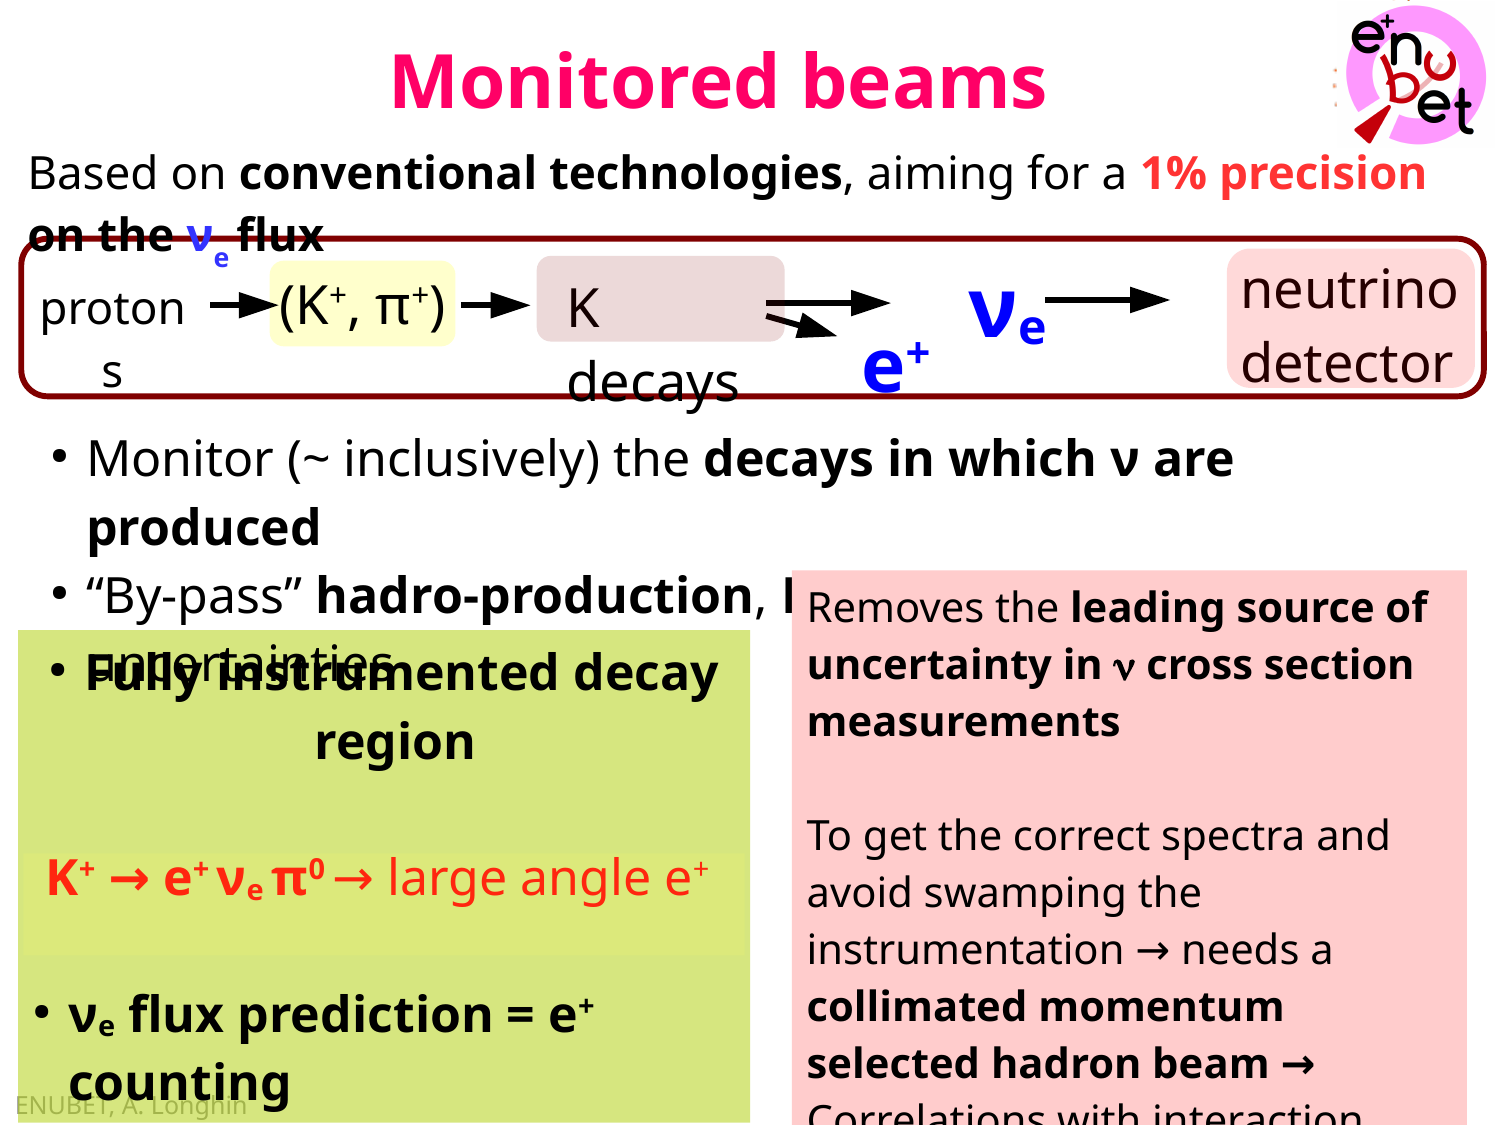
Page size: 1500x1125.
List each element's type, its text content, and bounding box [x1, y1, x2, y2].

text_box Monitor (~ inclusively) the decays in which ν are produced “By-pass” hadro-production, PoT, beam-line efficiency uncertainties [35, 415, 1430, 589]
text_box neutrino detector [1216, 234, 1500, 415]
text_box [23, 853, 745, 956]
text_box νe [953, 241, 1085, 378]
text_box [1226, 248, 1475, 388]
text_box Based on conventional technologies, aiming for a 1% precision on the νe flux [8, 128, 1447, 241]
text_box protons [21, 268, 204, 338]
text_box Fully instrumented decay region K+ → e+ νe π0 → large angle e+ νe flux prediction = e+ counting [18, 630, 751, 979]
text_box Monitored beams [282, 21, 1155, 121]
text_box [536, 255, 785, 342]
picture [1328, 0, 1500, 148]
text_box (K+, π+) [269, 260, 456, 347]
text_box Removes the leading source of uncertainty in n cross section measurements To get the correct spectra and avoid swamping the instrumentation → needs a collimated momentum selected hadron beam → Correlations with interaction radius allows an a priori knowledge of the neutrino spectra [791, 570, 1467, 1068]
text_box e+ [846, 305, 976, 407]
